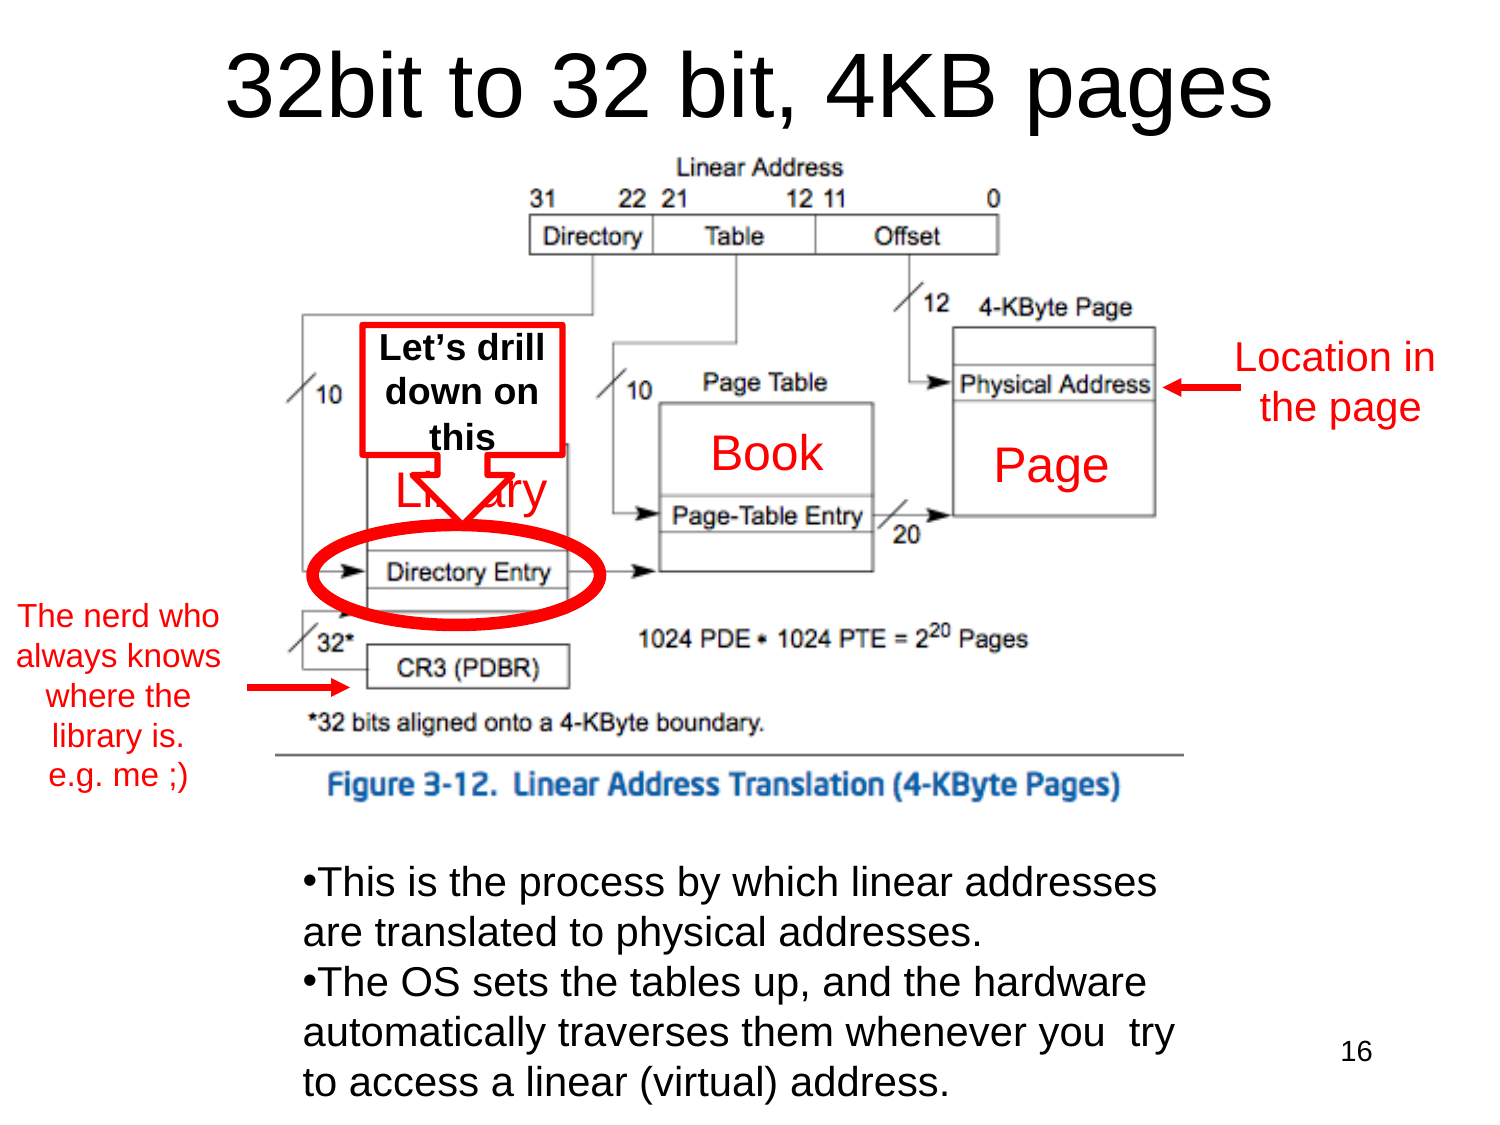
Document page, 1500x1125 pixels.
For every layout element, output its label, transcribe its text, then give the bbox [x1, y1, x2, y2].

text_box Book [695, 412, 839, 488]
text_box Location in the page [1219, 322, 1463, 438]
text_box <number> [1201, 1025, 1388, 1101]
text_box Page [978, 424, 1125, 501]
text_box The nerd who always knows where the library is. e.g. me ;) [0, 612, 250, 776]
picture [275, 137, 1184, 813]
text_box Let’s drill down on this [362, 324, 563, 526]
title 32bit to 32 bit, 4KB pages [112, 0, 1388, 175]
text_box Library [379, 455, 454, 526]
text_box Library [471, 455, 563, 526]
text_box This is the process by which linear addresses are translated to physical addresses. The OS sets the tables up, and the hardware automatically traverses them whenever you try to access a linear (virtual) address. [287, 847, 1201, 1113]
